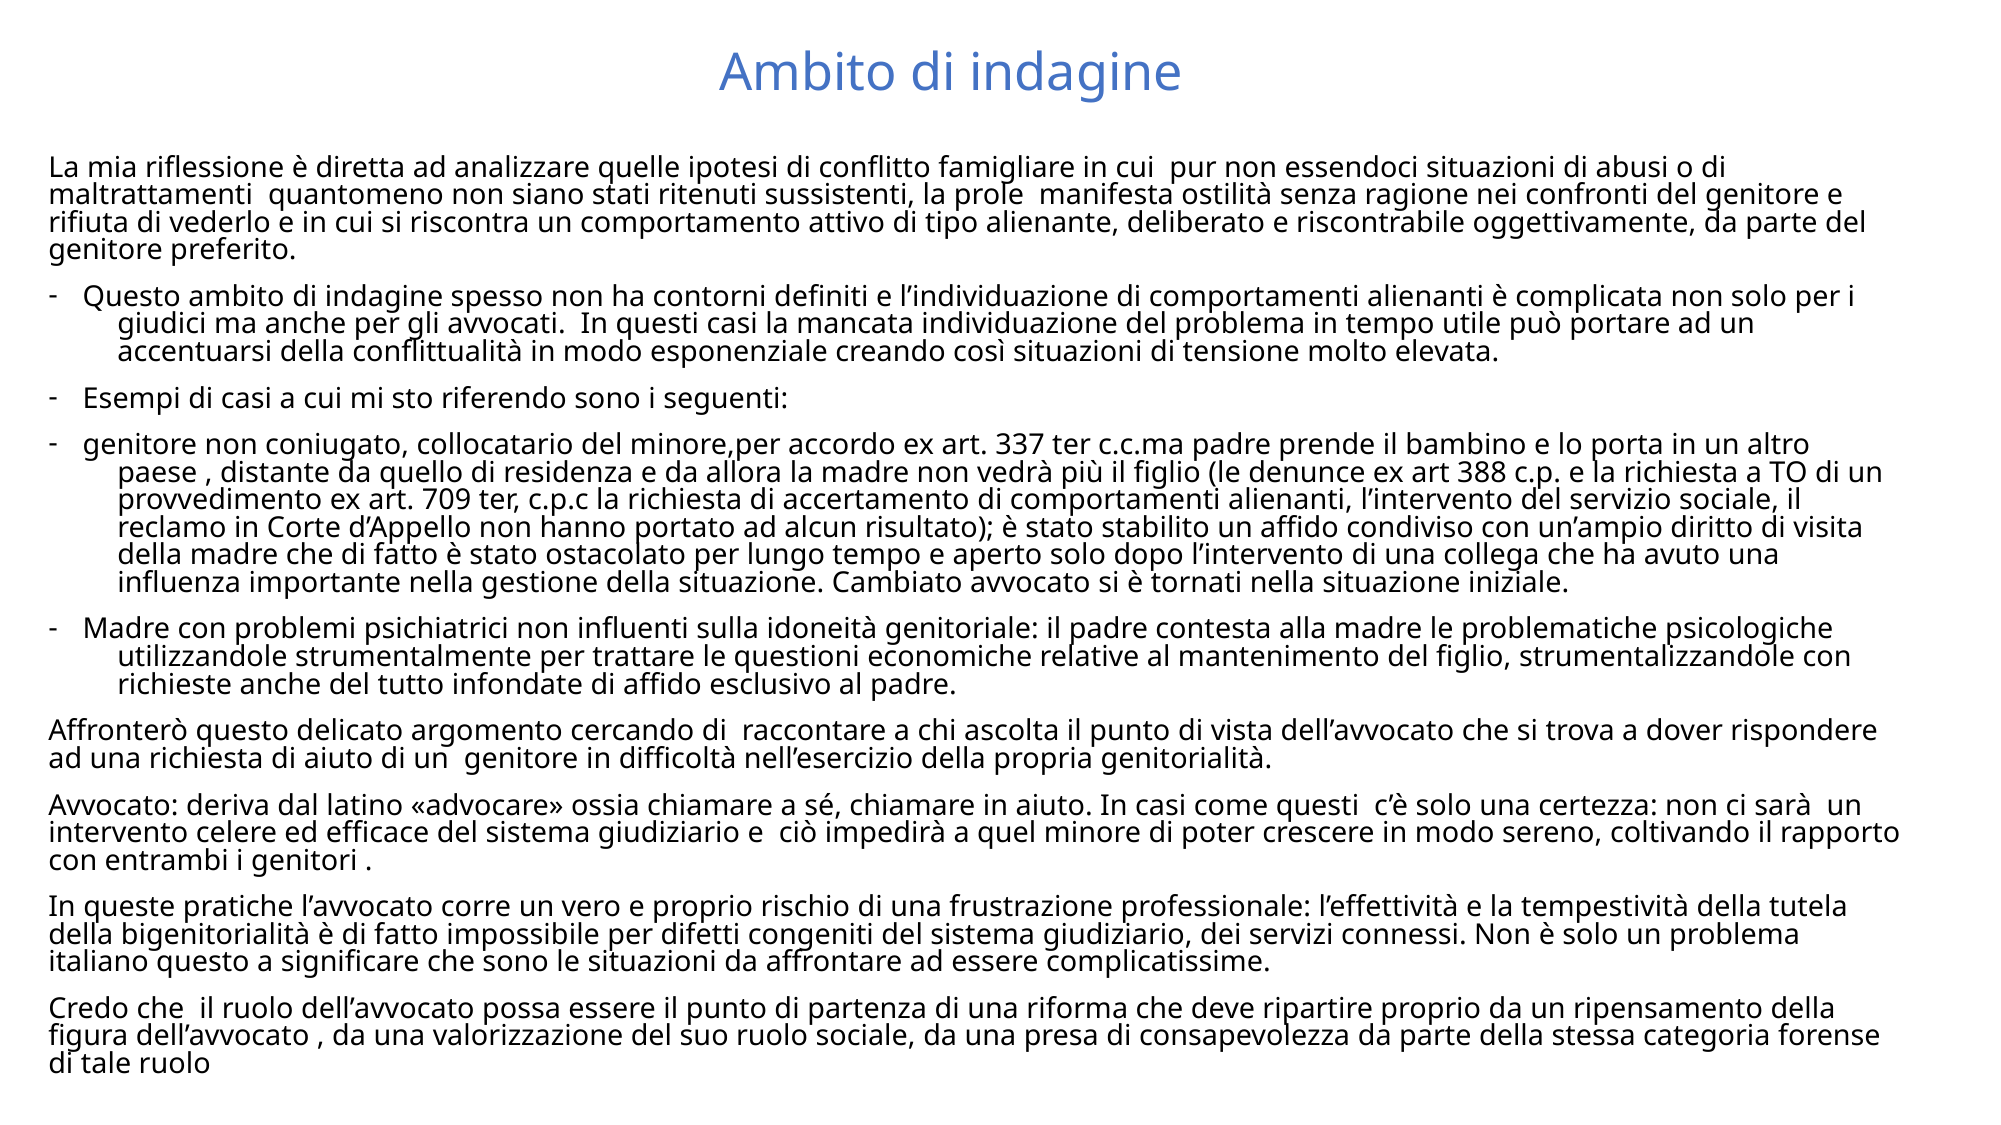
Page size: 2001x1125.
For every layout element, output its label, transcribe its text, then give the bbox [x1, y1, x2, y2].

title Ambito di indagine [103, 28, 1801, 103]
list La mia riflessione è diretta ad analizzare quelle ipotesi di conflitto famigliare in cui pur non essendoci situazioni di abusi o di maltrattamenti quantomeno non siano stati ritenuti sussistenti, la prole manifesta ostilità senza ragione nei confronti del genitore e rifiuta di vederlo e in cui si riscontra un comportamento attivo di tipo alienante, deliberato e riscontrabile oggettivamente, da parte del genitore preferito. Questo ambito di indagine spesso non ha contorni definiti e l’individuazione di comportamenti alienanti è complicata non solo per i giudici ma anche per gli avvocati. In questi casi la mancata individuazione del problema in tempo utile può portare ad un accentuarsi della conflittualità in modo esponenziale creando così situazioni di tensione molto elevata. Esempi di casi a cui mi sto riferendo sono i seguenti: genitore non coniugato, collocatario del minore,per accordo ex art. 337 ter c.c.ma padre prende il bambino e lo porta in un altro paese , distante da quello di residenza e da allora la madre non vedrà più il figlio (le denunce ex art 388 c.p. e la richiesta a TO di un provvedimento ex art. 709 ter, c.p.c la richiesta di accertamento di comportamenti alienanti, l’intervento del servizio sociale, il reclamo in Corte d’Appello non hanno portato ad alcun risultato); è stato stabilito un affido condiviso con un’ampio diritto di visita della madre che di fatto è stato ostacolato per lungo tempo e aperto solo dopo l’intervento di una collega che ha avuto una influenza importante nella gestione della situazione. Cambiato avvocato si è tornati nella situazione iniziale. Madre con problemi psichiatrici non influenti sulla idoneità genitoriale: il padre contesta alla madre le problematiche psicologiche utilizzandole strumentalmente per trattare le questioni economiche relative al mantenimento del figlio, strumentalizzandole con richieste anche del tutto infondate di affido esclusivo al padre. Affronterò questo delicato argomento cercando di raccontare a chi ascolta il punto di vista dell’avvocato che si trova a dover rispondere ad una richiesta di aiuto di un genitore in difficoltà nell’esercizio della propria genitorialità. Avvocato: deriva dal latino «advocare» ossia chiamare a sé, chiamare in aiuto. In casi come questi c’è solo una certezza: non ci sarà un intervento celere ed efficace del sistema giudiziario e ciò impedirà a quel minore di poter crescere in modo sereno, coltivando il rapporto con entrambi i genitori . In queste pratiche l’avvocato corre un vero e proprio rischio di una frustrazione professionale: l’effettività e la tempestività della tutela della bigenitorialità è di fatto impossibile per difetti congeniti del sistema giudiziario, dei servizi connessi. Non è solo un problema italiano questo a significare che sono le situazioni da affrontare ad essere complicatissime. Credo che il ruolo dell’avvocato possa essere il punto di partenza di una riforma che deve ripartire proprio da un ripensamento della figura dell’avvocato , da una valorizzazione del suo ruolo sociale, da una presa di consapevolezza da parte della stessa categoria forense di tale ruolo [33, 103, 1925, 1097]
